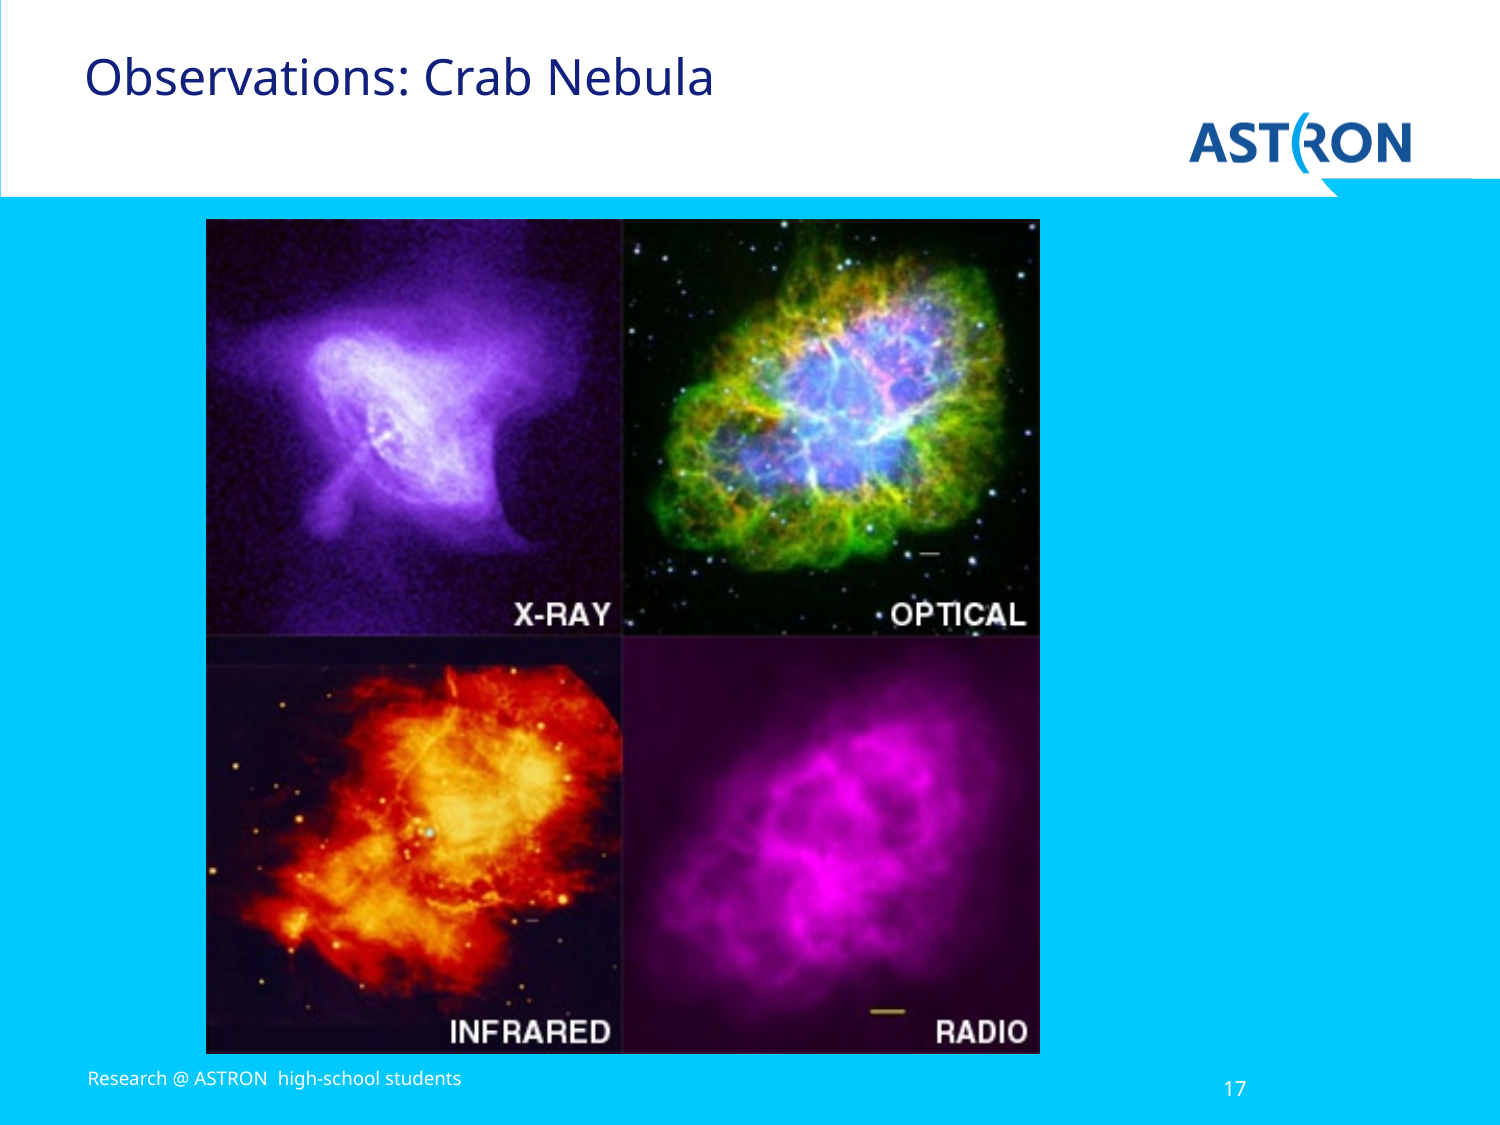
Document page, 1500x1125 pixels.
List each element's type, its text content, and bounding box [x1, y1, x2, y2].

text_box Observations: Crab Nebula [69, 37, 1075, 188]
text_box <number> [1208, 1062, 1409, 1125]
picture [207, 220, 1039, 1053]
text_box Research @ ASTRON high-school students [87, 1062, 1055, 1125]
picture [0, 0, 1500, 196]
